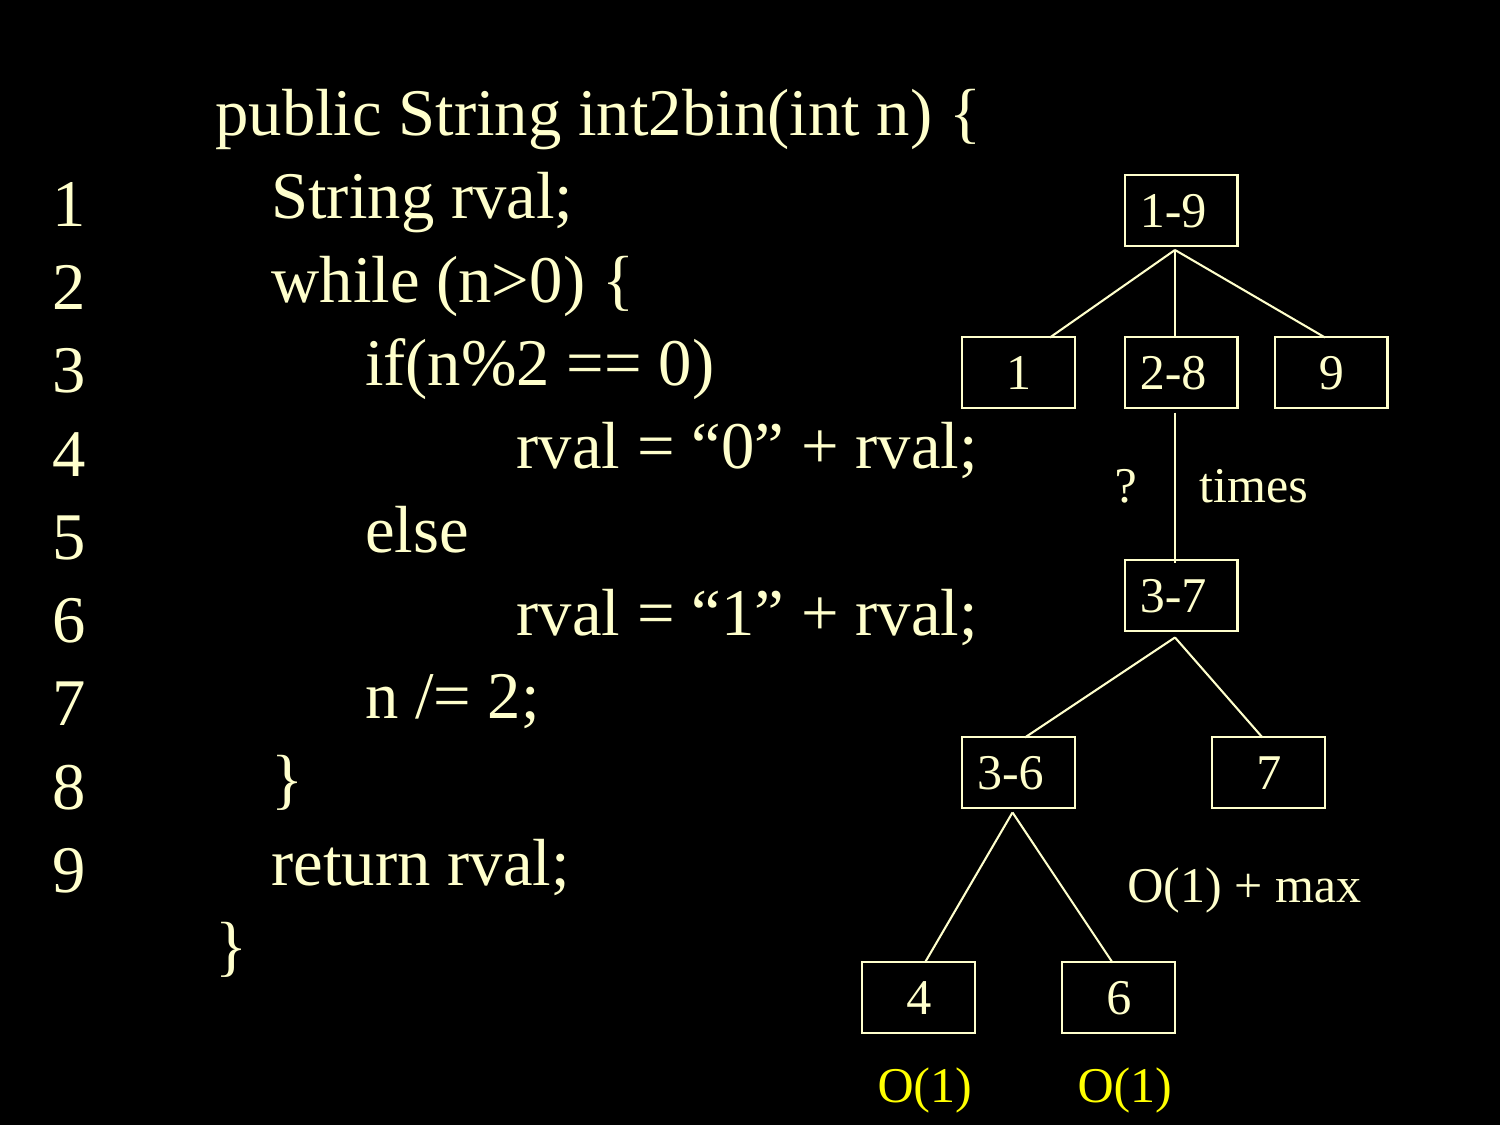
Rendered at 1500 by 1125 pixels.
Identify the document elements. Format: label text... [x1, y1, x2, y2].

text_box O(1) + max [1128, 849, 1377, 921]
text_box 3-7 [1128, 560, 1238, 632]
text_box 1 2 3 4 5 6 7 8 9 [37, 74, 188, 1051]
text_box 2-8 [1128, 337, 1238, 409]
text_box 7 [1212, 737, 1326, 809]
text_box O(1) [1062, 1049, 1188, 1121]
text_box ? times [1128, 449, 1324, 521]
text_box 6 [1128, 962, 1176, 1034]
list public String int2bin(int n) { String rval; while (n>0) { if(n%2 == 0) rval = “0” + rval; else rval = “1” + rval; n /= 2; } return rval; } [200, 74, 1128, 1051]
text_box 1-9 [1128, 174, 1238, 246]
text_box O(1) [862, 1051, 987, 1121]
text_box 9 [1274, 337, 1388, 409]
